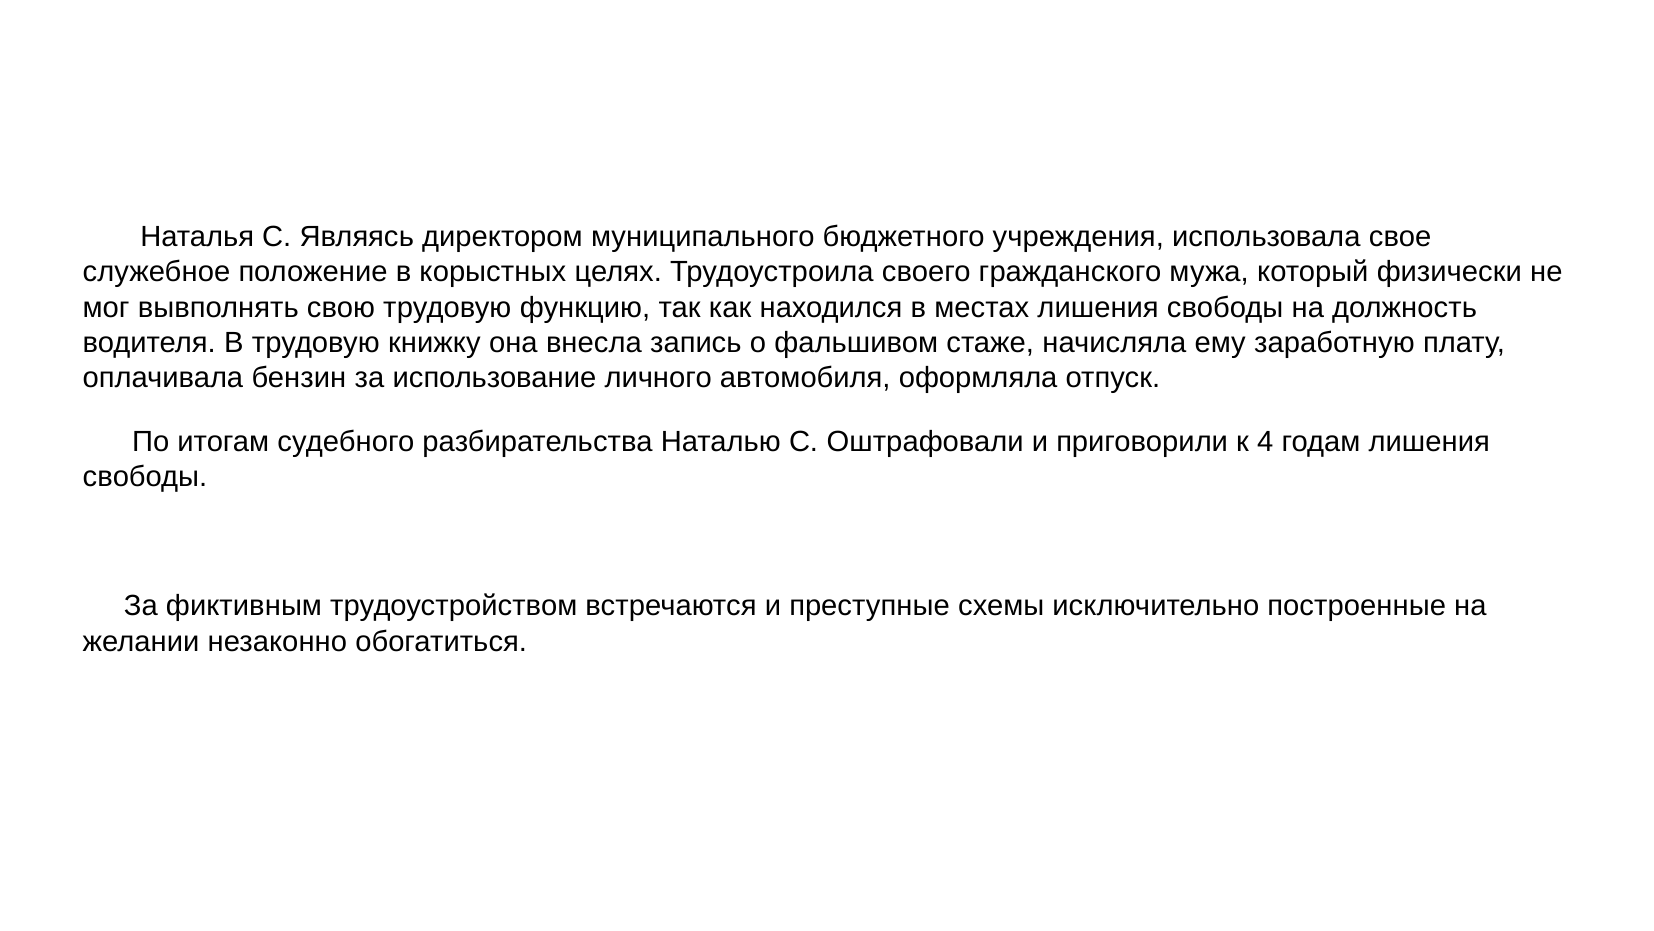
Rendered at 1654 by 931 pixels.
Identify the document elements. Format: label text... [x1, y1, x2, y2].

list Наталья С. Являясь директором муниципального бюджетного учреждения, использовала свое служебное положение в корыстных целях. Трудоустроила своего гражданского мужа, который физически не мог вывполнять свою трудовую функцию, так как находился в местах лишения свободы на должность водителя. В трудовую книжку она внесла запись о фальшивом стаже, начисляла ему заработную плату, оплачивала бензин за использование личного автомобиля, оформляла отпуск. По итогам судебного разбирательства Наталью С. Оштрафовали и приговорили к 4 годам лишения свободы. За фиктивным трудоустройством встречаются и преступные схемы исключительно построенные на желании незаконно обогатиться. [82, 217, 1571, 758]
